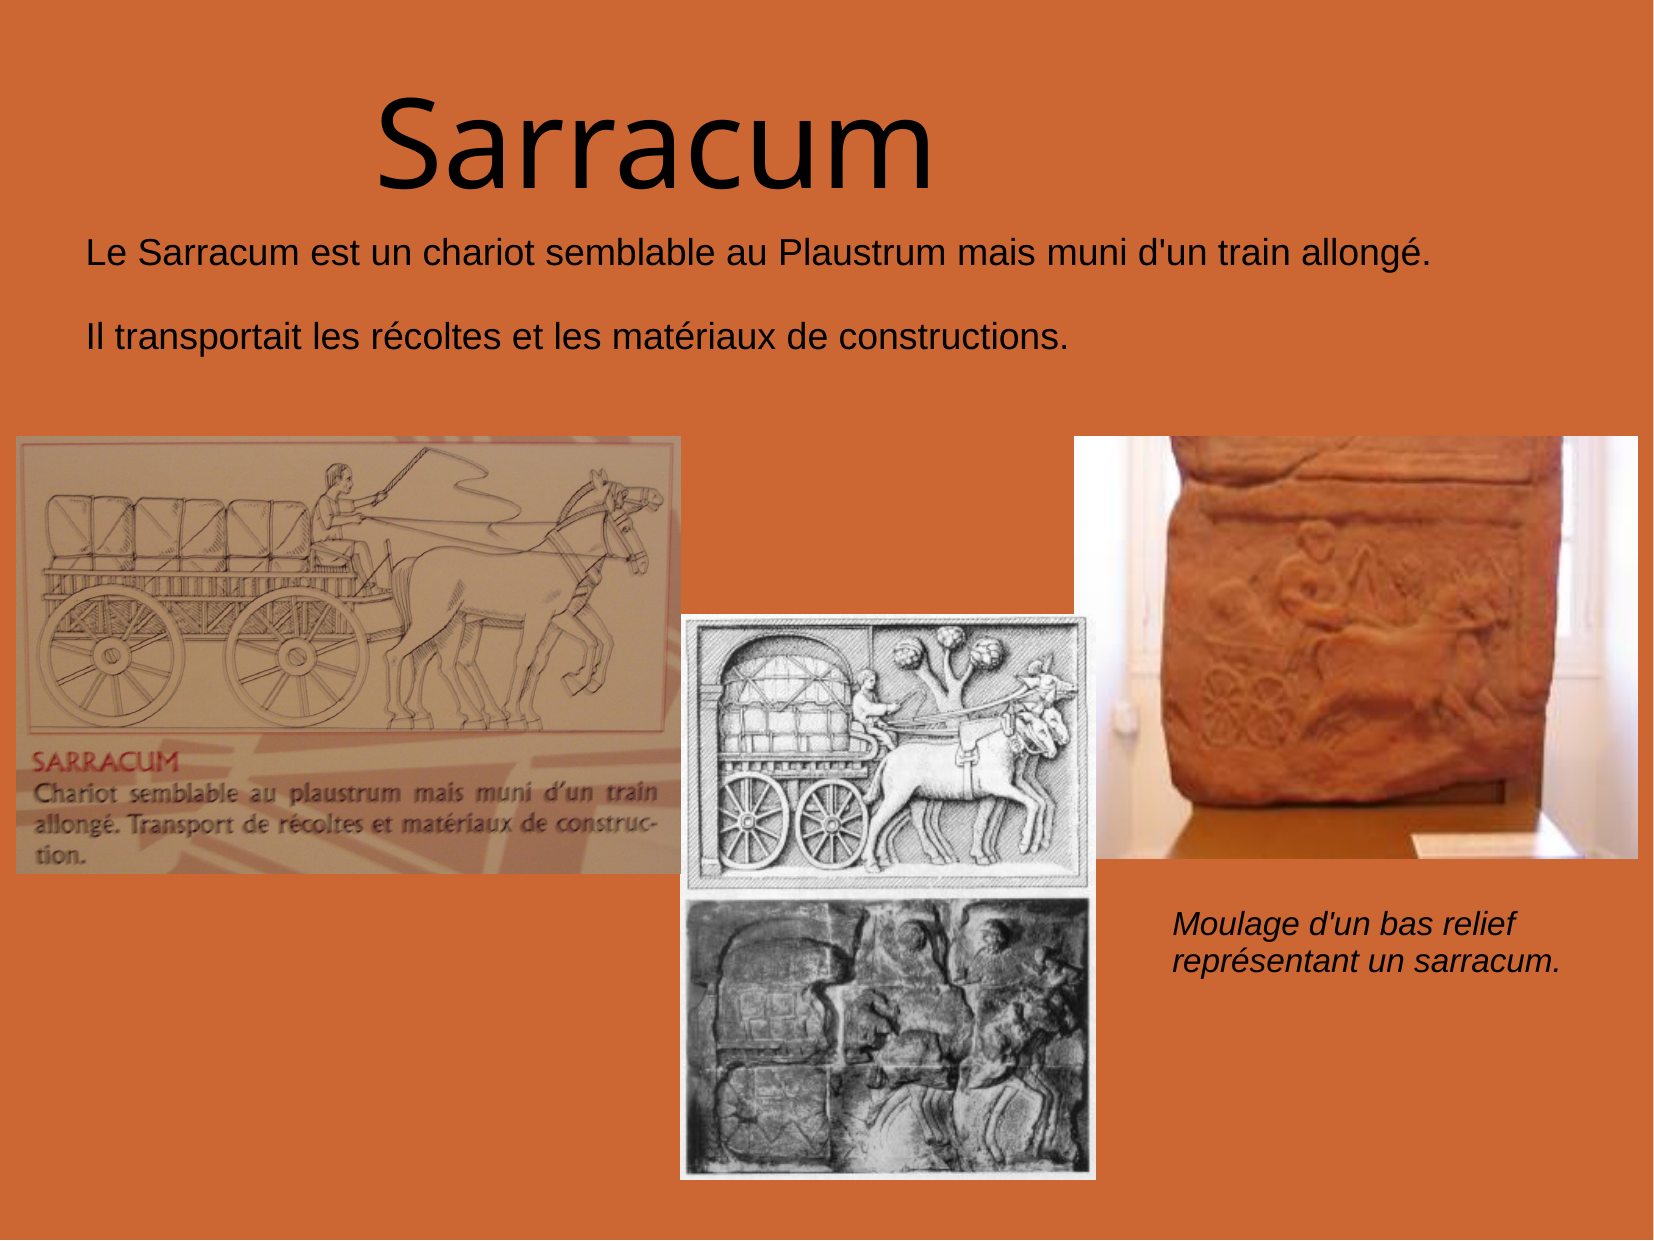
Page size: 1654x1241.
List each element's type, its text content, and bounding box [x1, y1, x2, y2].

text_box Moulage d'un bas relief représentant un sarracum. [1157, 897, 1619, 987]
text_box Le Sarracum est un chariot semblable au Plaustrum mais muni d'un train allongé. Il transportait les récoltes et les matériaux de constructions. [70, 224, 1583, 402]
picture [16, 436, 1638, 1180]
text_box Sarracum [188, 47, 1158, 188]
